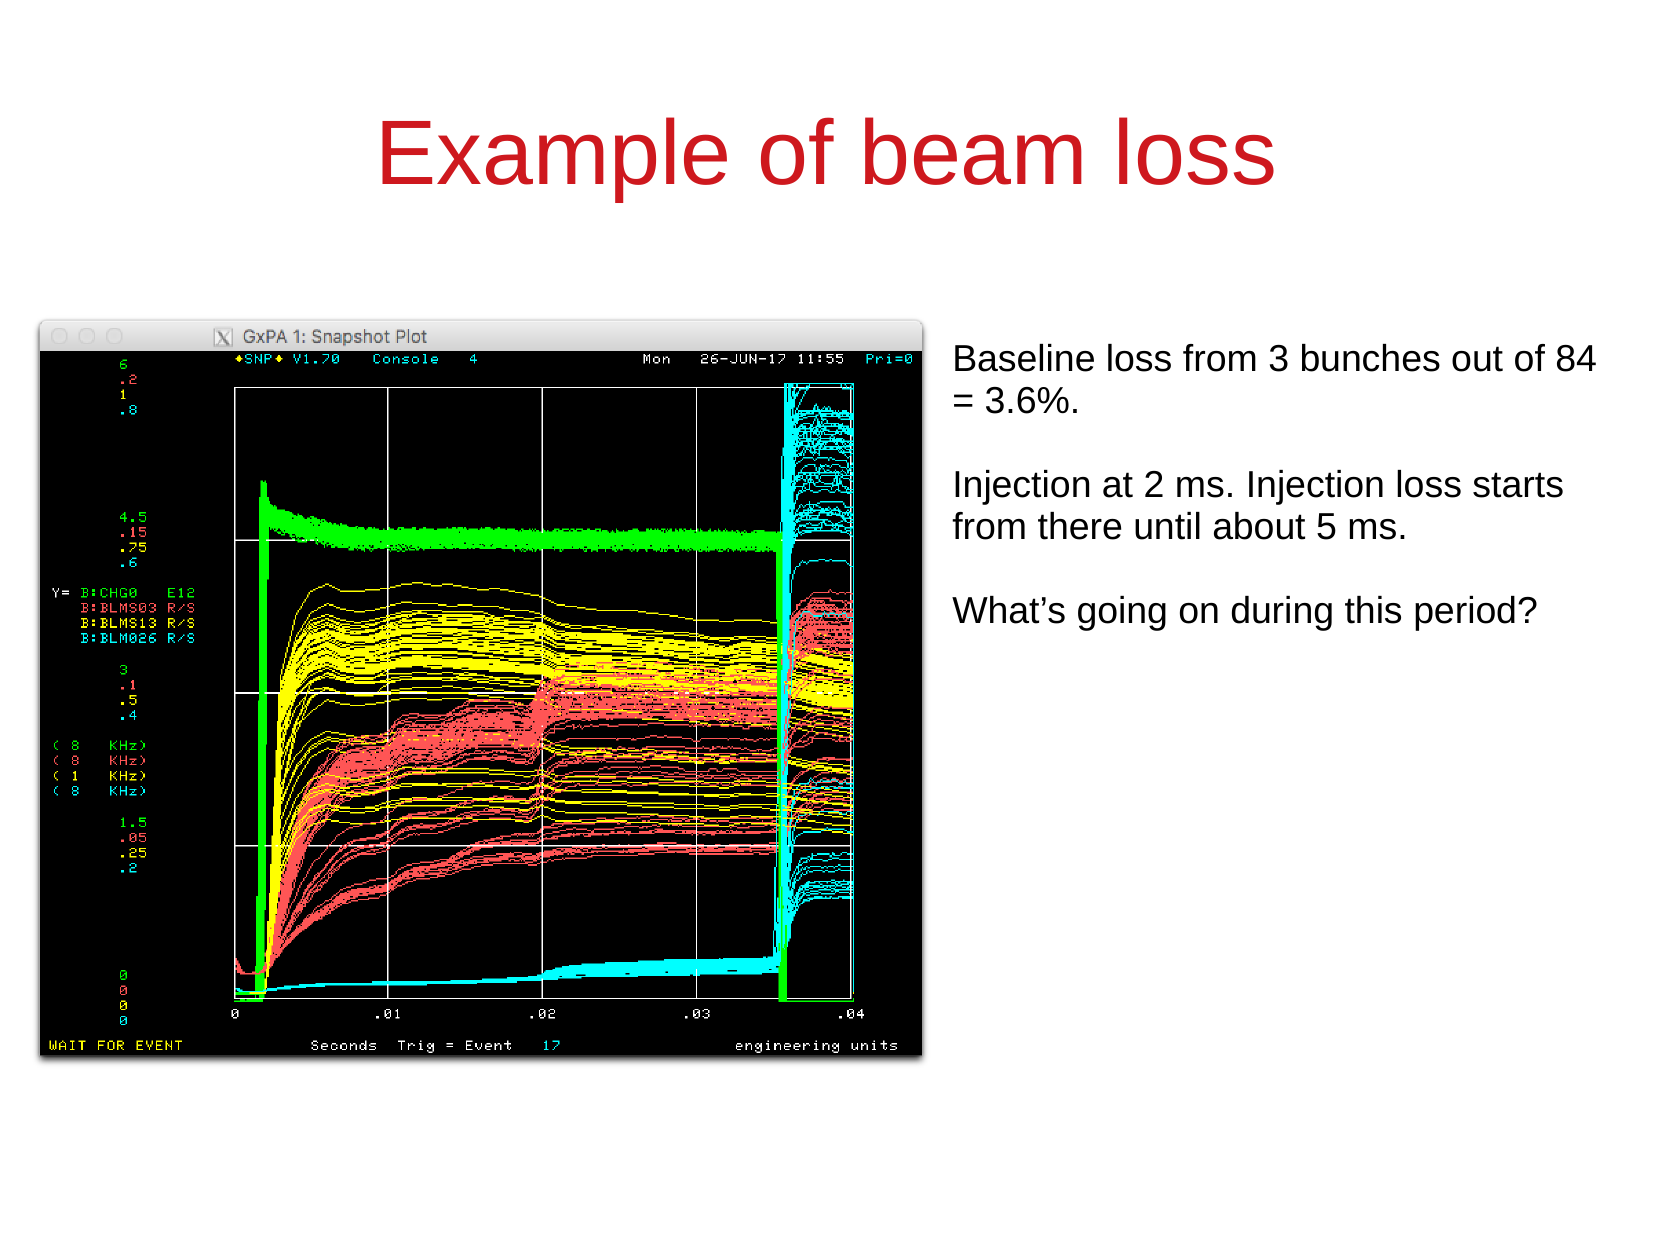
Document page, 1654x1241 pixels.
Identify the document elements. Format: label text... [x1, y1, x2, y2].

picture [30, 315, 931, 1069]
text_box Baseline loss from 3 bunches out of 84 = 3.6%. Injection at 2 ms. Injection loss starts from there until about 5 ms. What’s going on during this period? [937, 330, 1639, 636]
title Example of beam loss [82, 49, 1571, 257]
